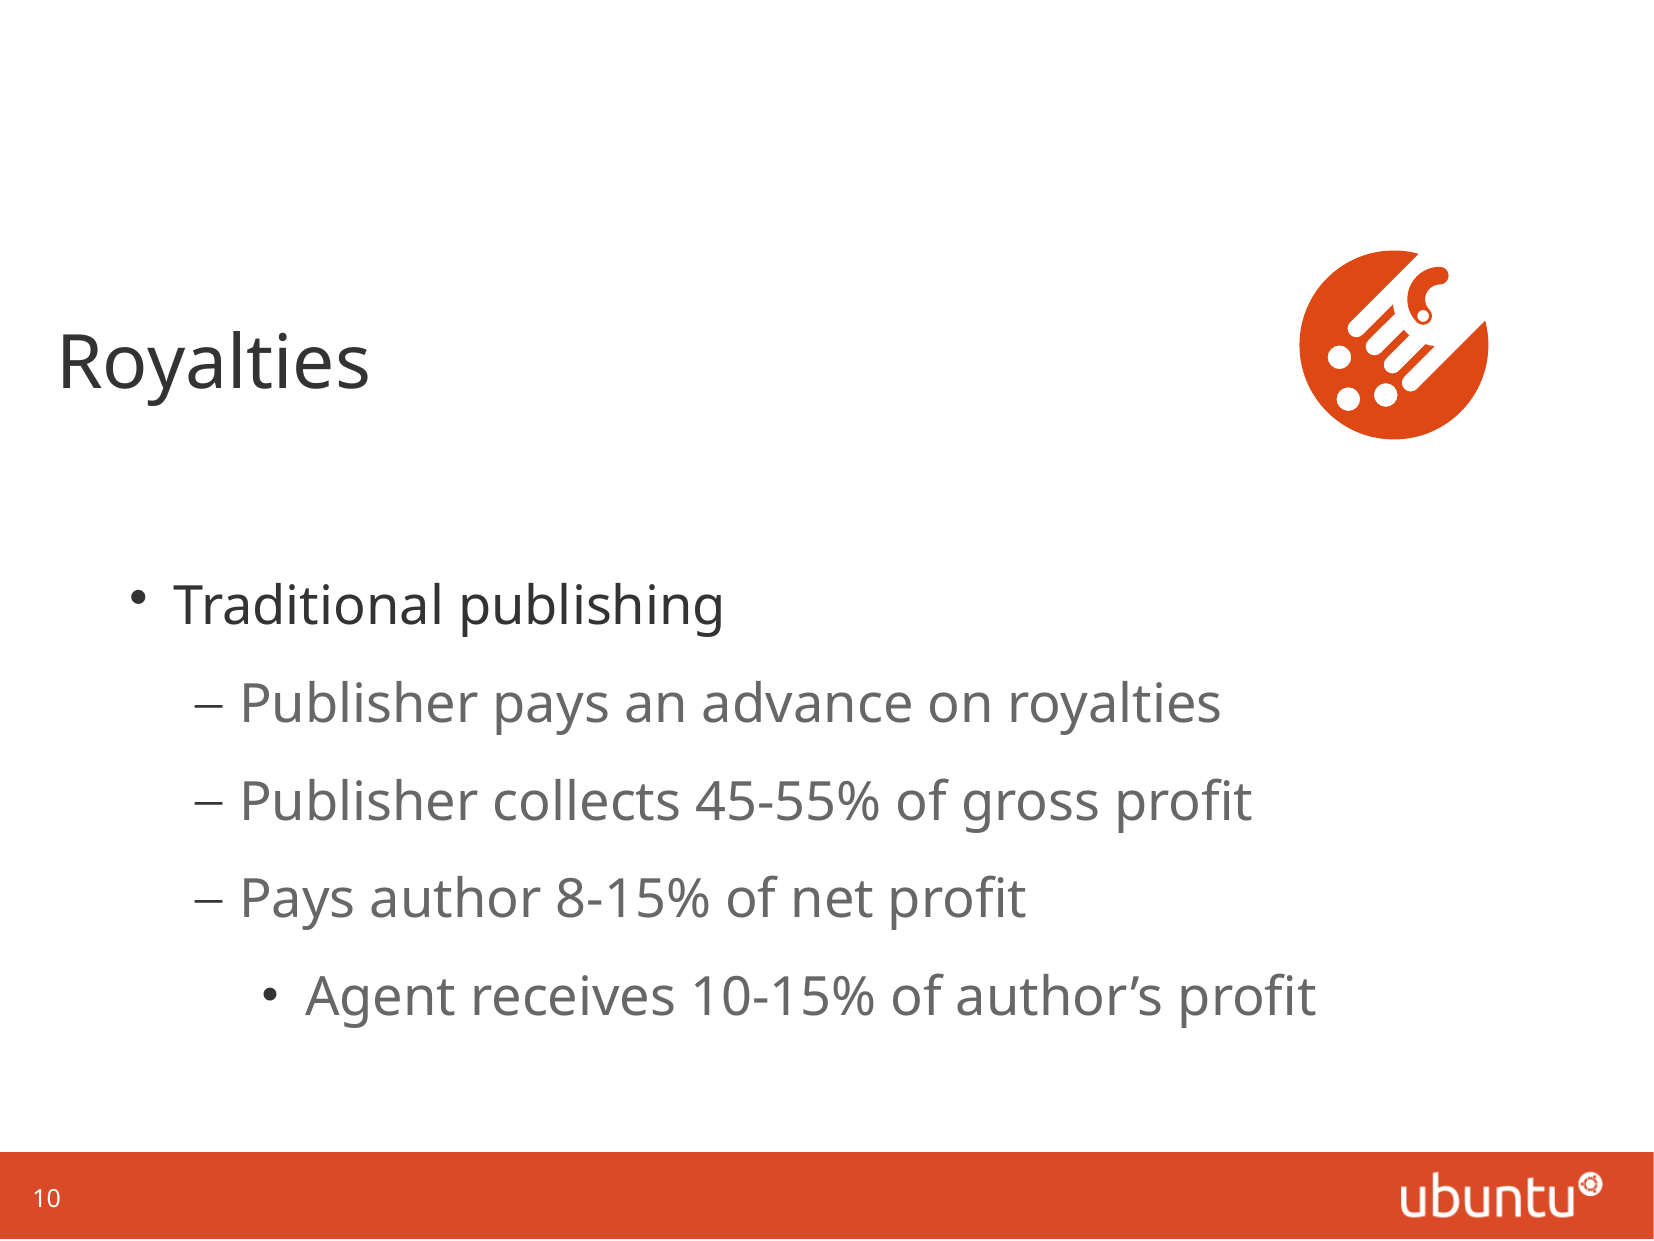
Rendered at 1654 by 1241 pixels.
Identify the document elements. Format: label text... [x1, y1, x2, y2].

picture [0, 1152, 64, 1239]
title Royalties [56, 130, 1596, 587]
list Traditional publishing Publisher pays an advance on royalties Publisher collects 45-55% of gross profit Pays author 8-15% of net profit Agent receives 10-15% of author’s profit [64, 529, 1577, 1241]
picture [1275, 226, 1513, 464]
picture [1577, 1152, 1654, 1239]
